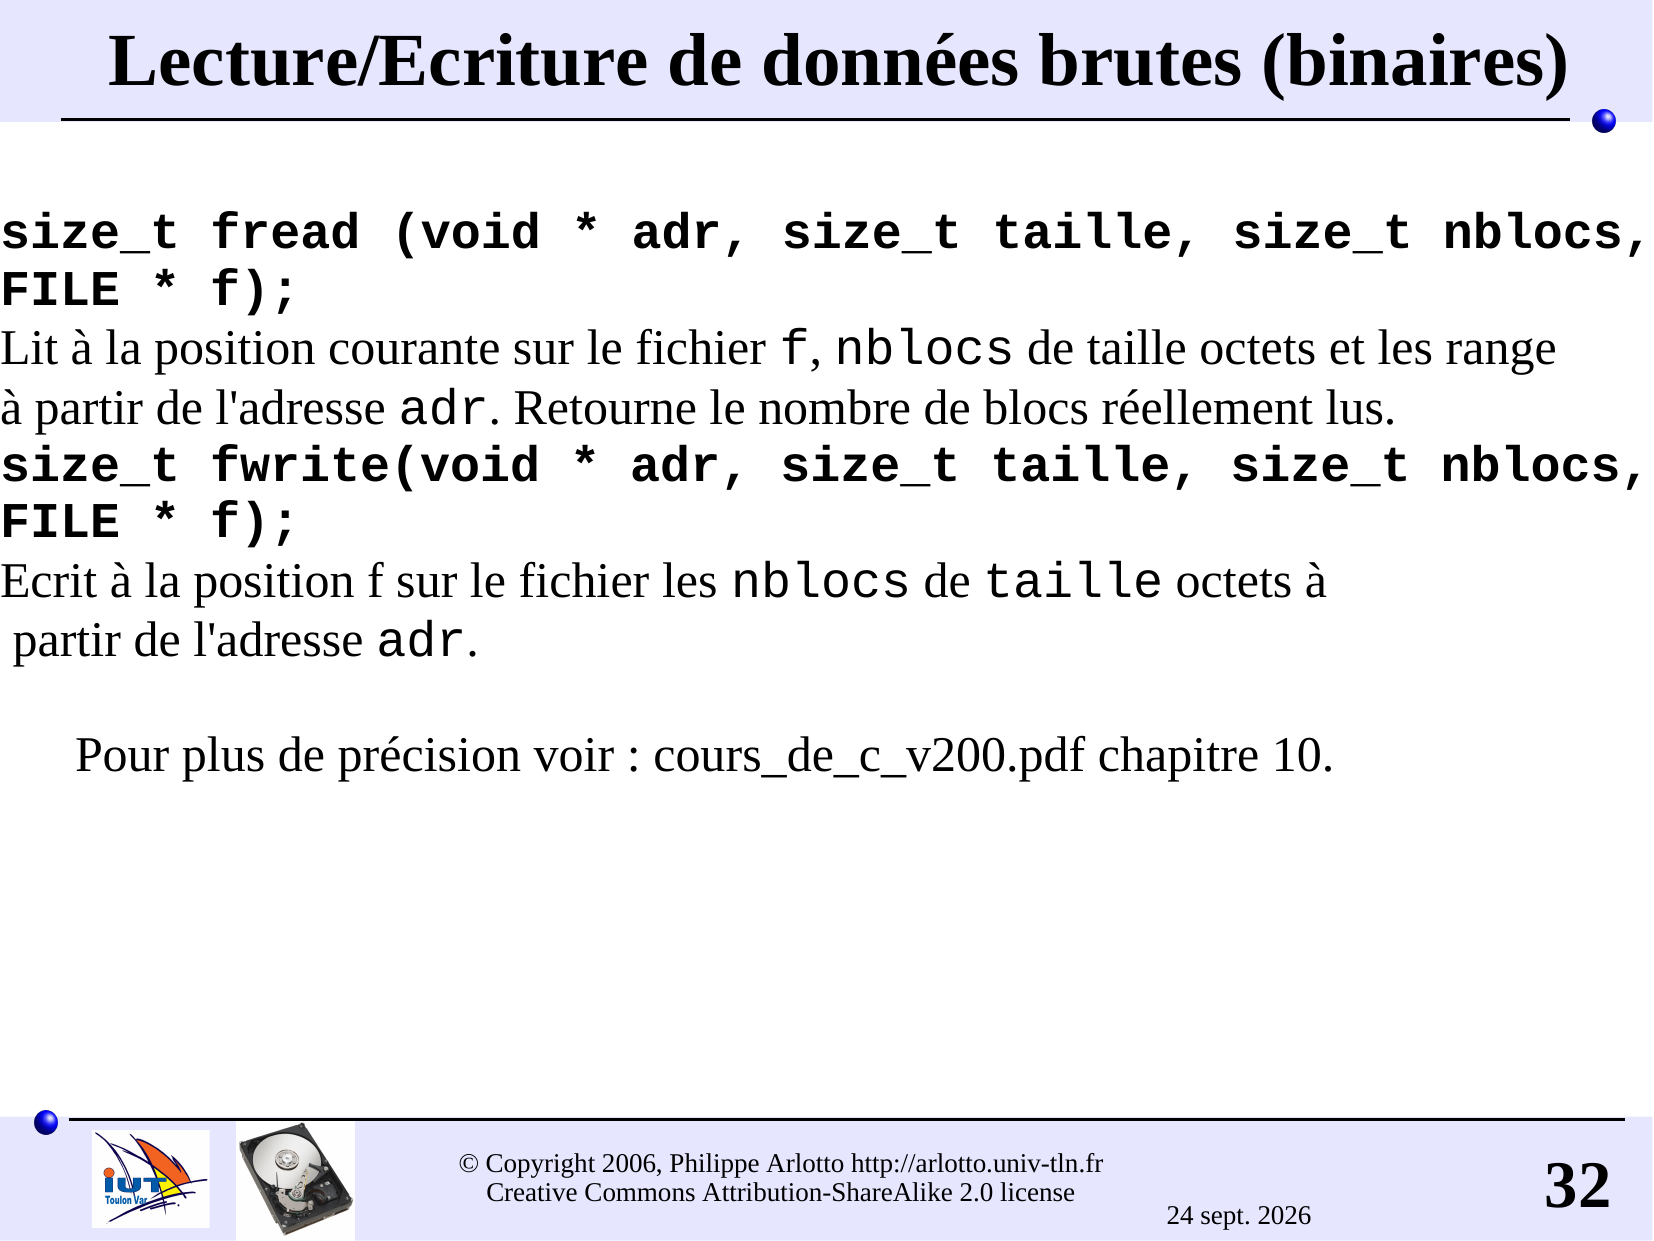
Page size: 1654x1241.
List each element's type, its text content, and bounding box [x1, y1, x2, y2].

picture [236, 1121, 355, 1241]
text_box size_t fread (void * adr, size_t taille, size_t nblocs, FILE * f); Lit à la position courante sur le fichier f, nblocs de taille octets et les range à partir de l'adresse adr. Retourne le nombre de blocs réellement lus. size_t fwrite(void * adr, size_t taille, size_t nblocs, FILE * f); Ecrit à la position f sur le fichier les nblocs de taille octets à partir de l'adresse adr. Pour plus de précision voir : cours_de_c_v200.pdf chapitre 10. [0, 206, 1653, 1087]
title Lecture/Ecriture de données brutes (binaires) [95, 11, 1585, 110]
